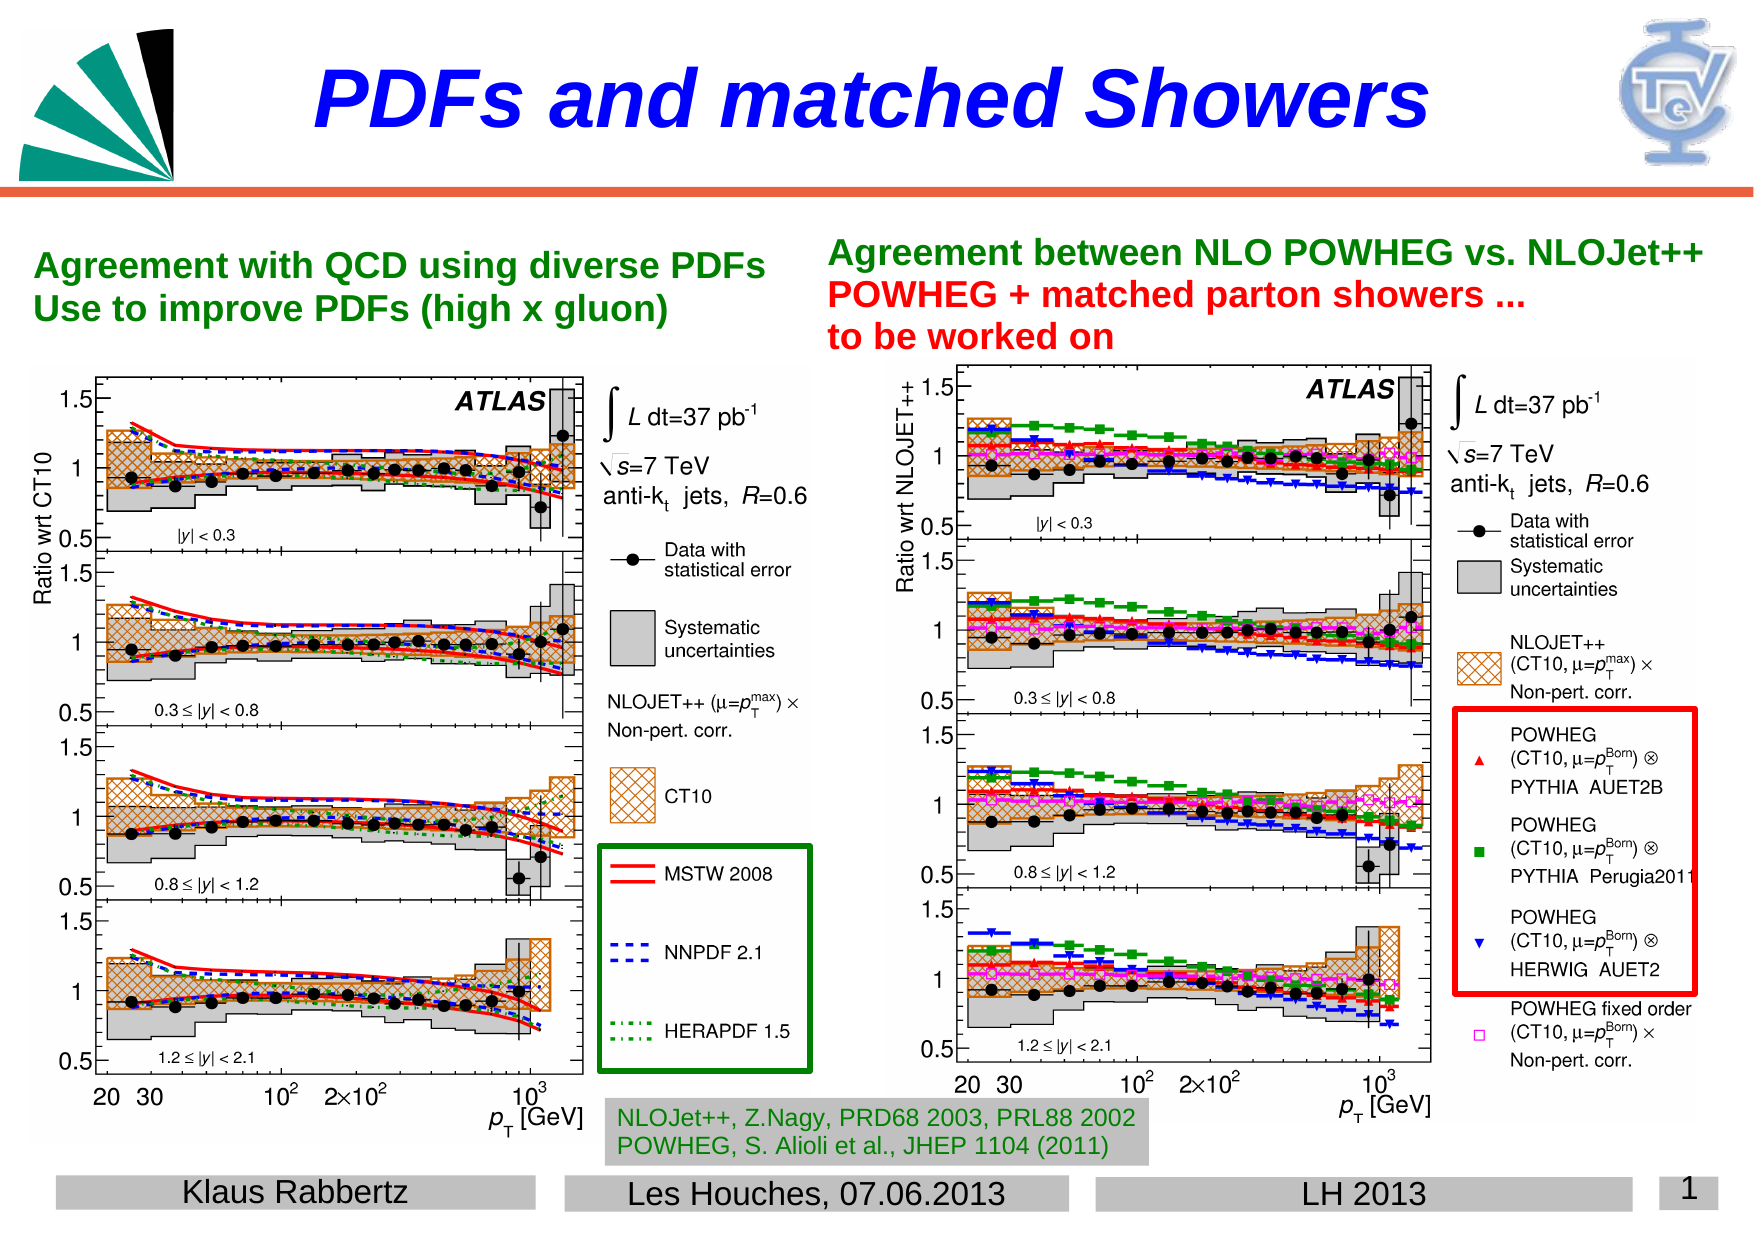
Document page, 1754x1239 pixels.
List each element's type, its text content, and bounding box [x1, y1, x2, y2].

picture [19, 29, 174, 183]
text_box NLOJet++, Z.Nagy, PRD68 2003, PRL88 2002 POWHEG, S. Alioli et al., JHEP 1104 (2011) [604, 1097, 1149, 1166]
picture [884, 364, 1695, 1123]
picture [1617, 17, 1737, 178]
title PDFs and matched Showers [220, 16, 1525, 182]
picture [602, 849, 807, 1068]
text_box Agreement between NLO POWHEG vs. NLOJet++ POWHEG + matched parton showers ... to be worked on [815, 225, 1717, 364]
picture [27, 366, 812, 1144]
picture [1458, 712, 1692, 991]
text_box Agreement with QCD using diverse PDFs Use to improve PDFs (high x gluon) [21, 239, 778, 335]
